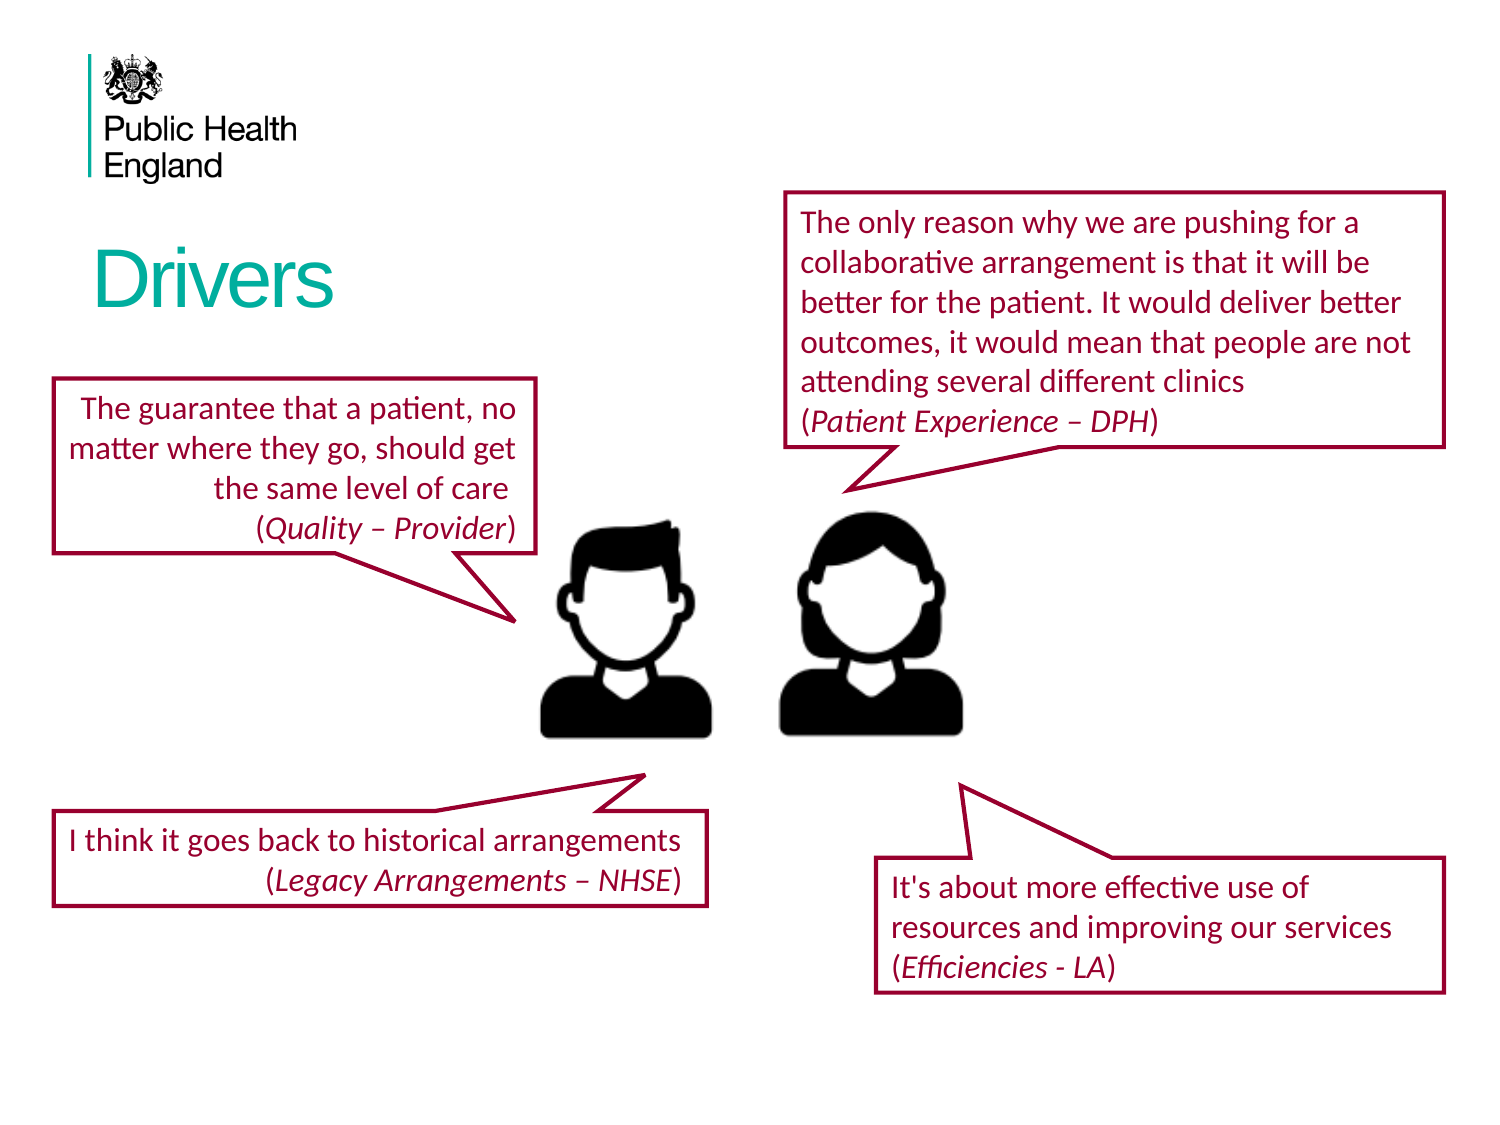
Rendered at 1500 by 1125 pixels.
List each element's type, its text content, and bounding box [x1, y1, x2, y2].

text_box The guarantee that a patient, no matter where they go, should get the same level of care (Quality – Provider) [53, 378, 536, 622]
picture [764, 498, 977, 758]
text_box It's about more effective use of resources and improving our services (Efficiencies - LA) [876, 785, 1445, 993]
picture [523, 508, 740, 776]
text_box I think it goes back to historical arrangements (Legacy Arrangements – NHSE) [53, 776, 707, 906]
title Drivers [91, 224, 1409, 331]
text_box The only reason why we are pushing for a collaborative arrangement is that it will be better for the patient. It would deliver better outcomes, it would mean that people are not attending several different clinics (Patient Experience – DPH) [785, 192, 1444, 491]
